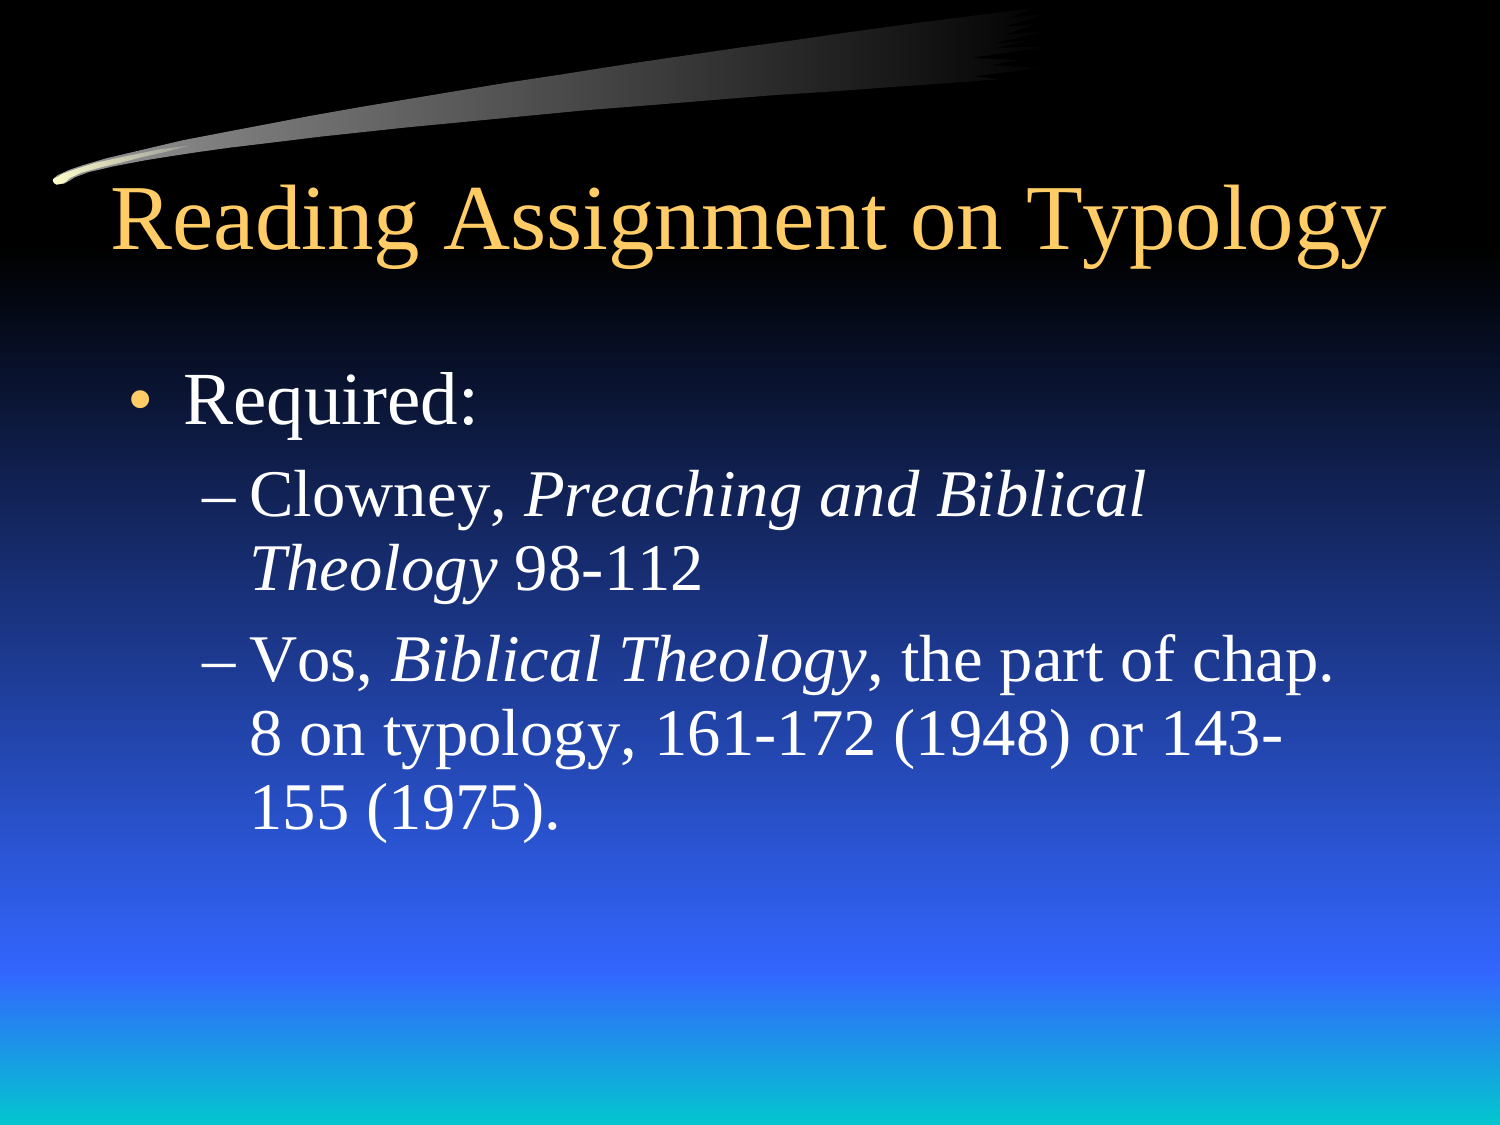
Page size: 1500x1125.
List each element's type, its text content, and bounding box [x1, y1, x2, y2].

list Required: Clowney, Preaching and Biblical Theology 98-112 Vos, Biblical Theology, the part of chap. 8 on typology, 161-172 (1948) or 143-155 (1975). [112, 350, 1388, 1026]
title Reading Assignment on Typology [62, 124, 1438, 313]
